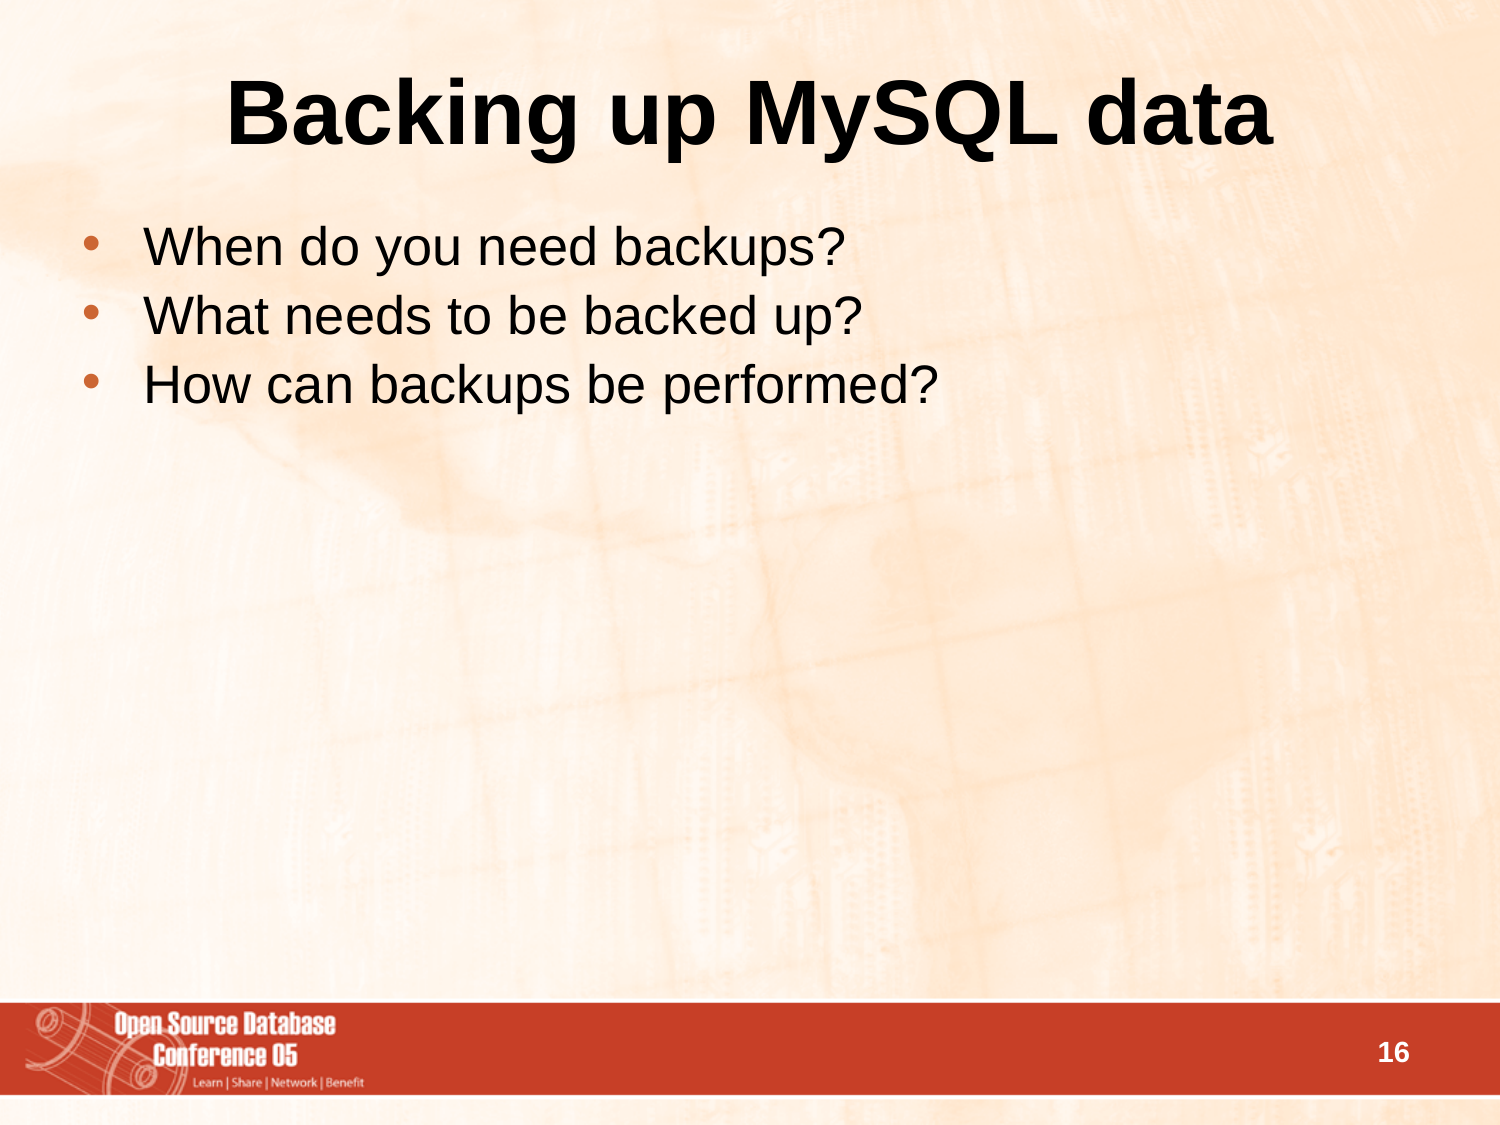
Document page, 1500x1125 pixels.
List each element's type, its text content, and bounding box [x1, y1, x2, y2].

title Backing up MySQL data [75, 18, 1426, 207]
picture [0, 0, 1500, 1125]
list When do you need backups? What needs to be backed up? How can backups be performed? [75, 220, 1426, 977]
